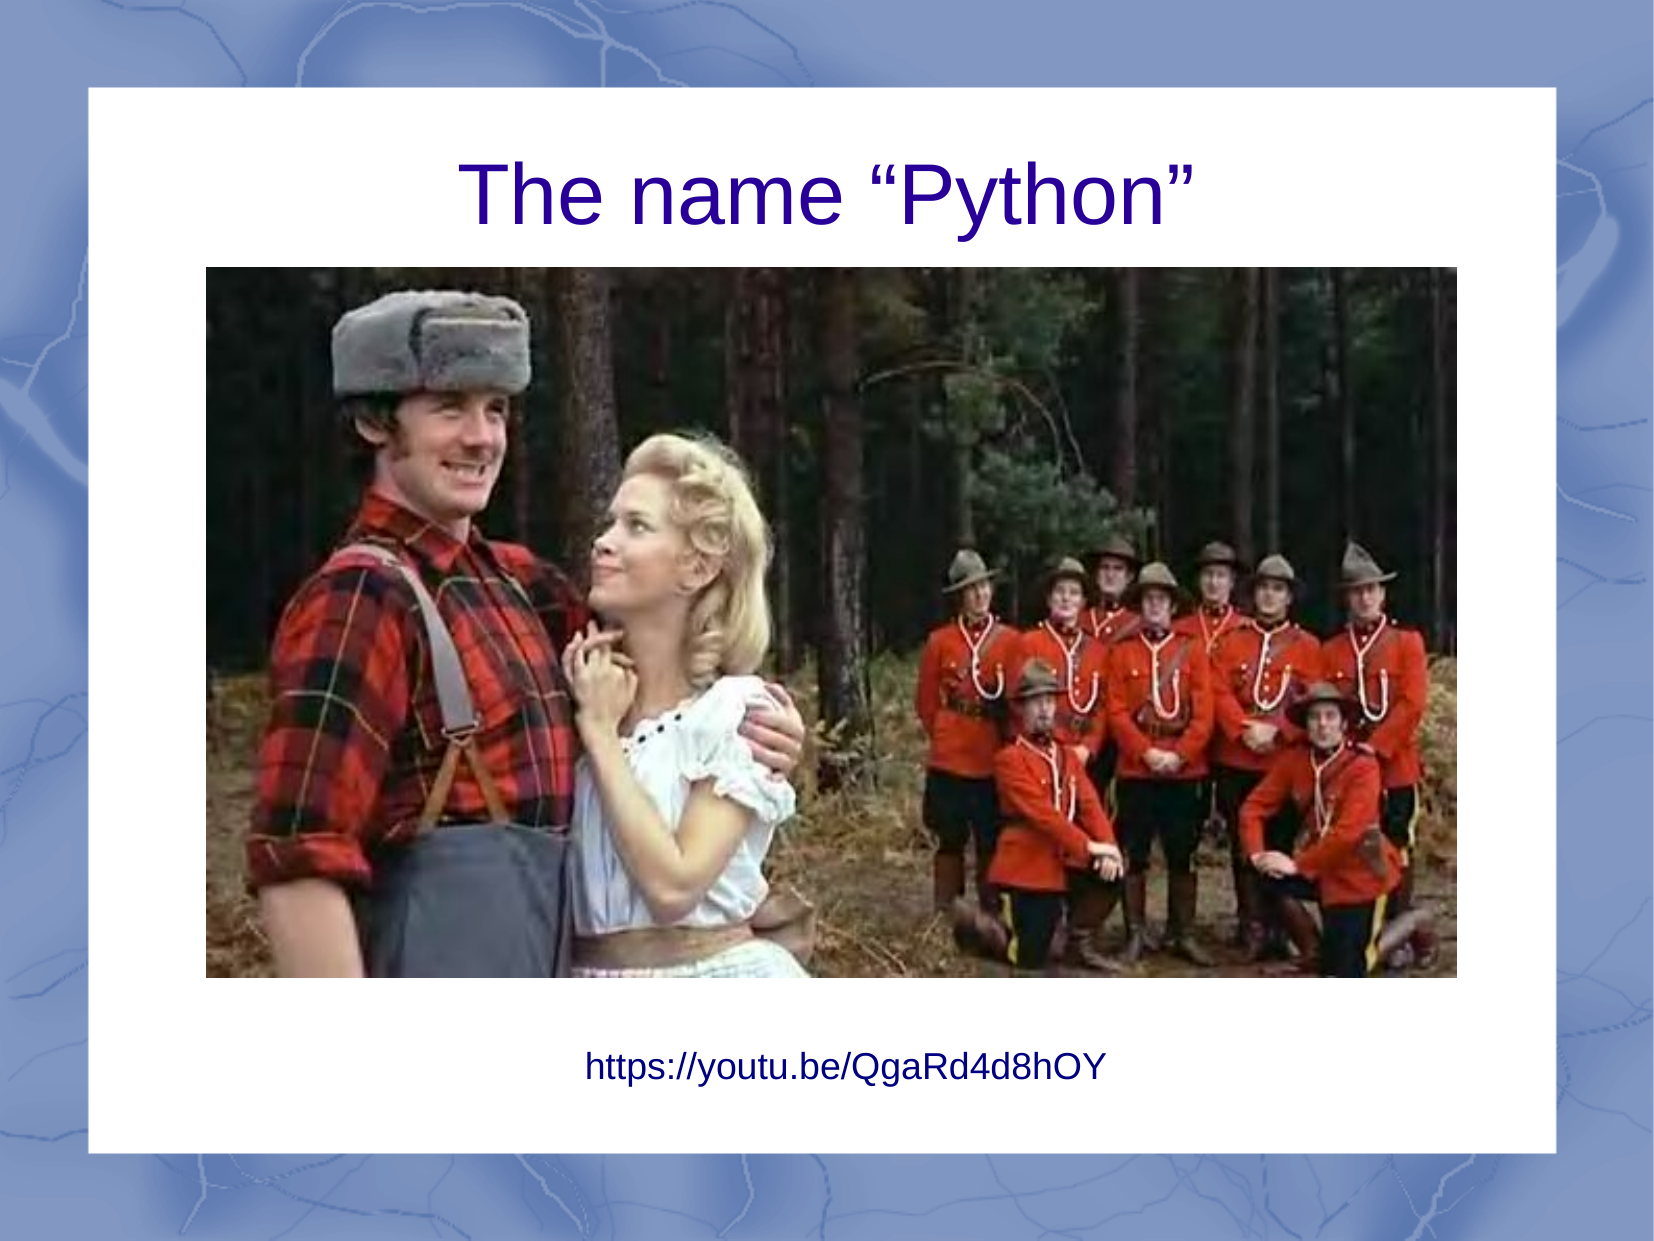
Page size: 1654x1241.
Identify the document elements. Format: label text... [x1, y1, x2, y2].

picture [0, 0, 1654, 1241]
text_box https://youtu.be/QgaRd4d8hOY [570, 1038, 1122, 1096]
title The name “Python” [118, 90, 1536, 298]
